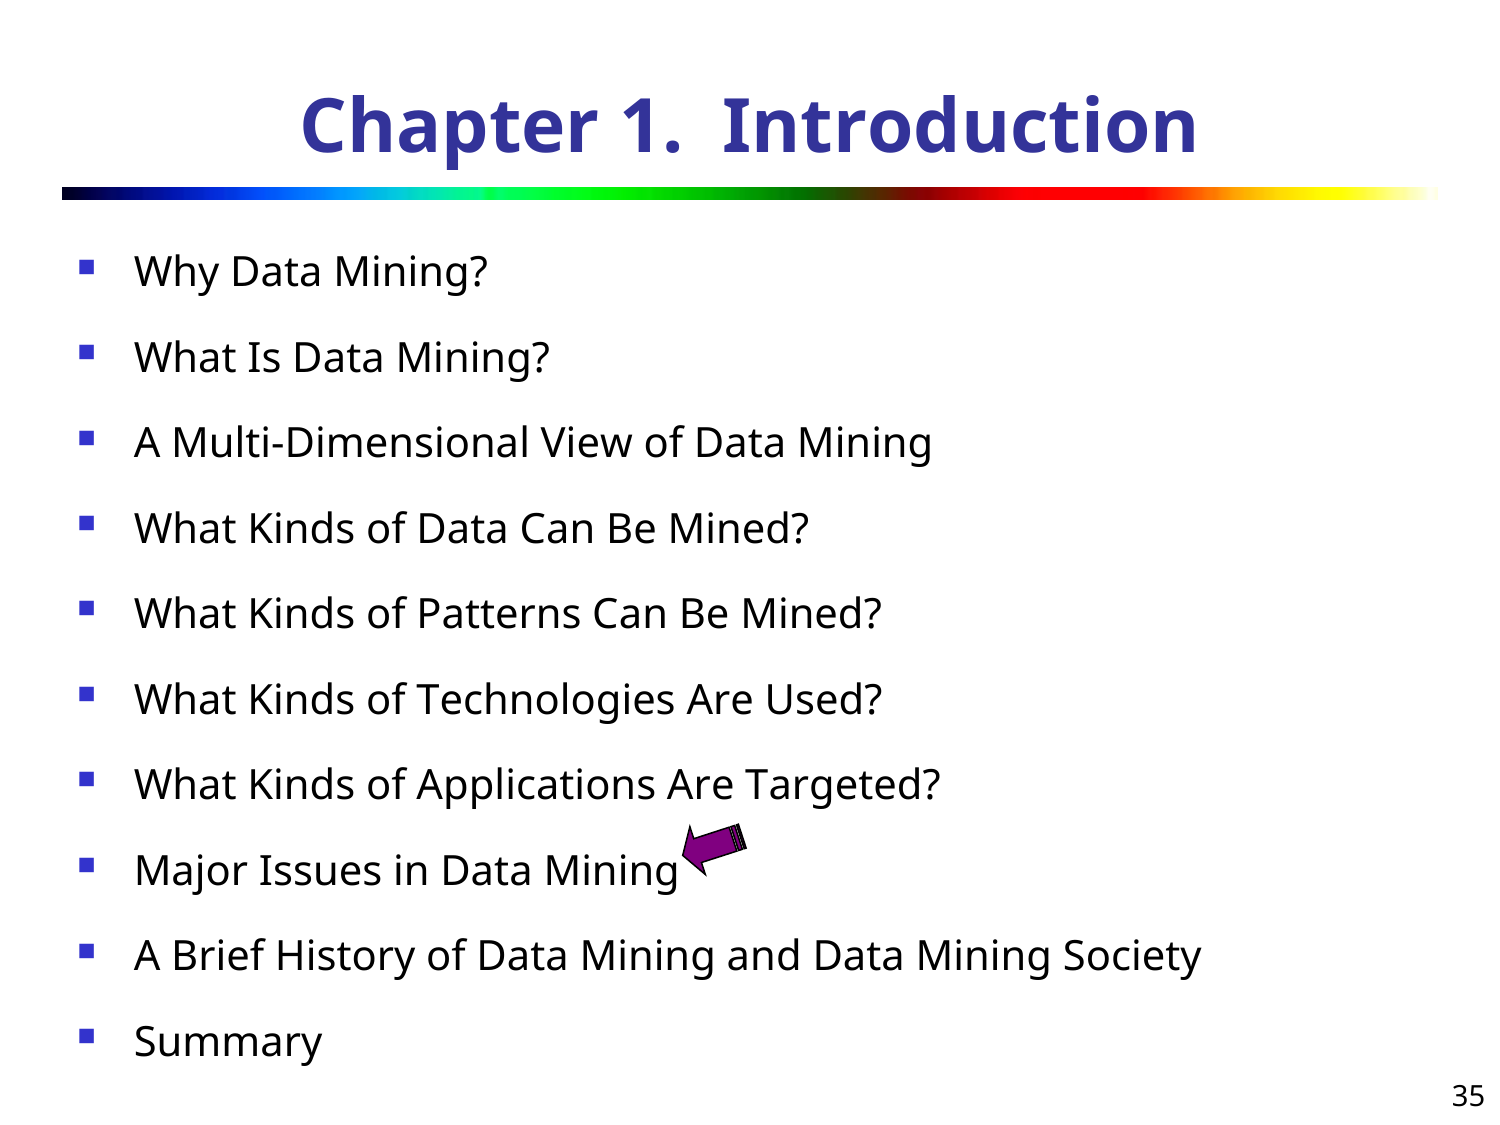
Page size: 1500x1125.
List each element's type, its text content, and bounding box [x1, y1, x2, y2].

list Why Data Mining? What Is Data Mining? A Multi-Dimensional View of Data Mining What Kinds of Data Can Be Mined? What Kinds of Patterns Can Be Mined? What Kinds of Technologies Are Used? What Kinds of Applications Are Targeted? Major Issues in Data Mining A Brief History of Data Mining and Data Mining Society Summary [62, 212, 1413, 1075]
text_box [682, 824, 747, 875]
title Chapter 1. Introduction [62, 37, 1438, 175]
text_box <number> [1187, 1050, 1500, 1125]
